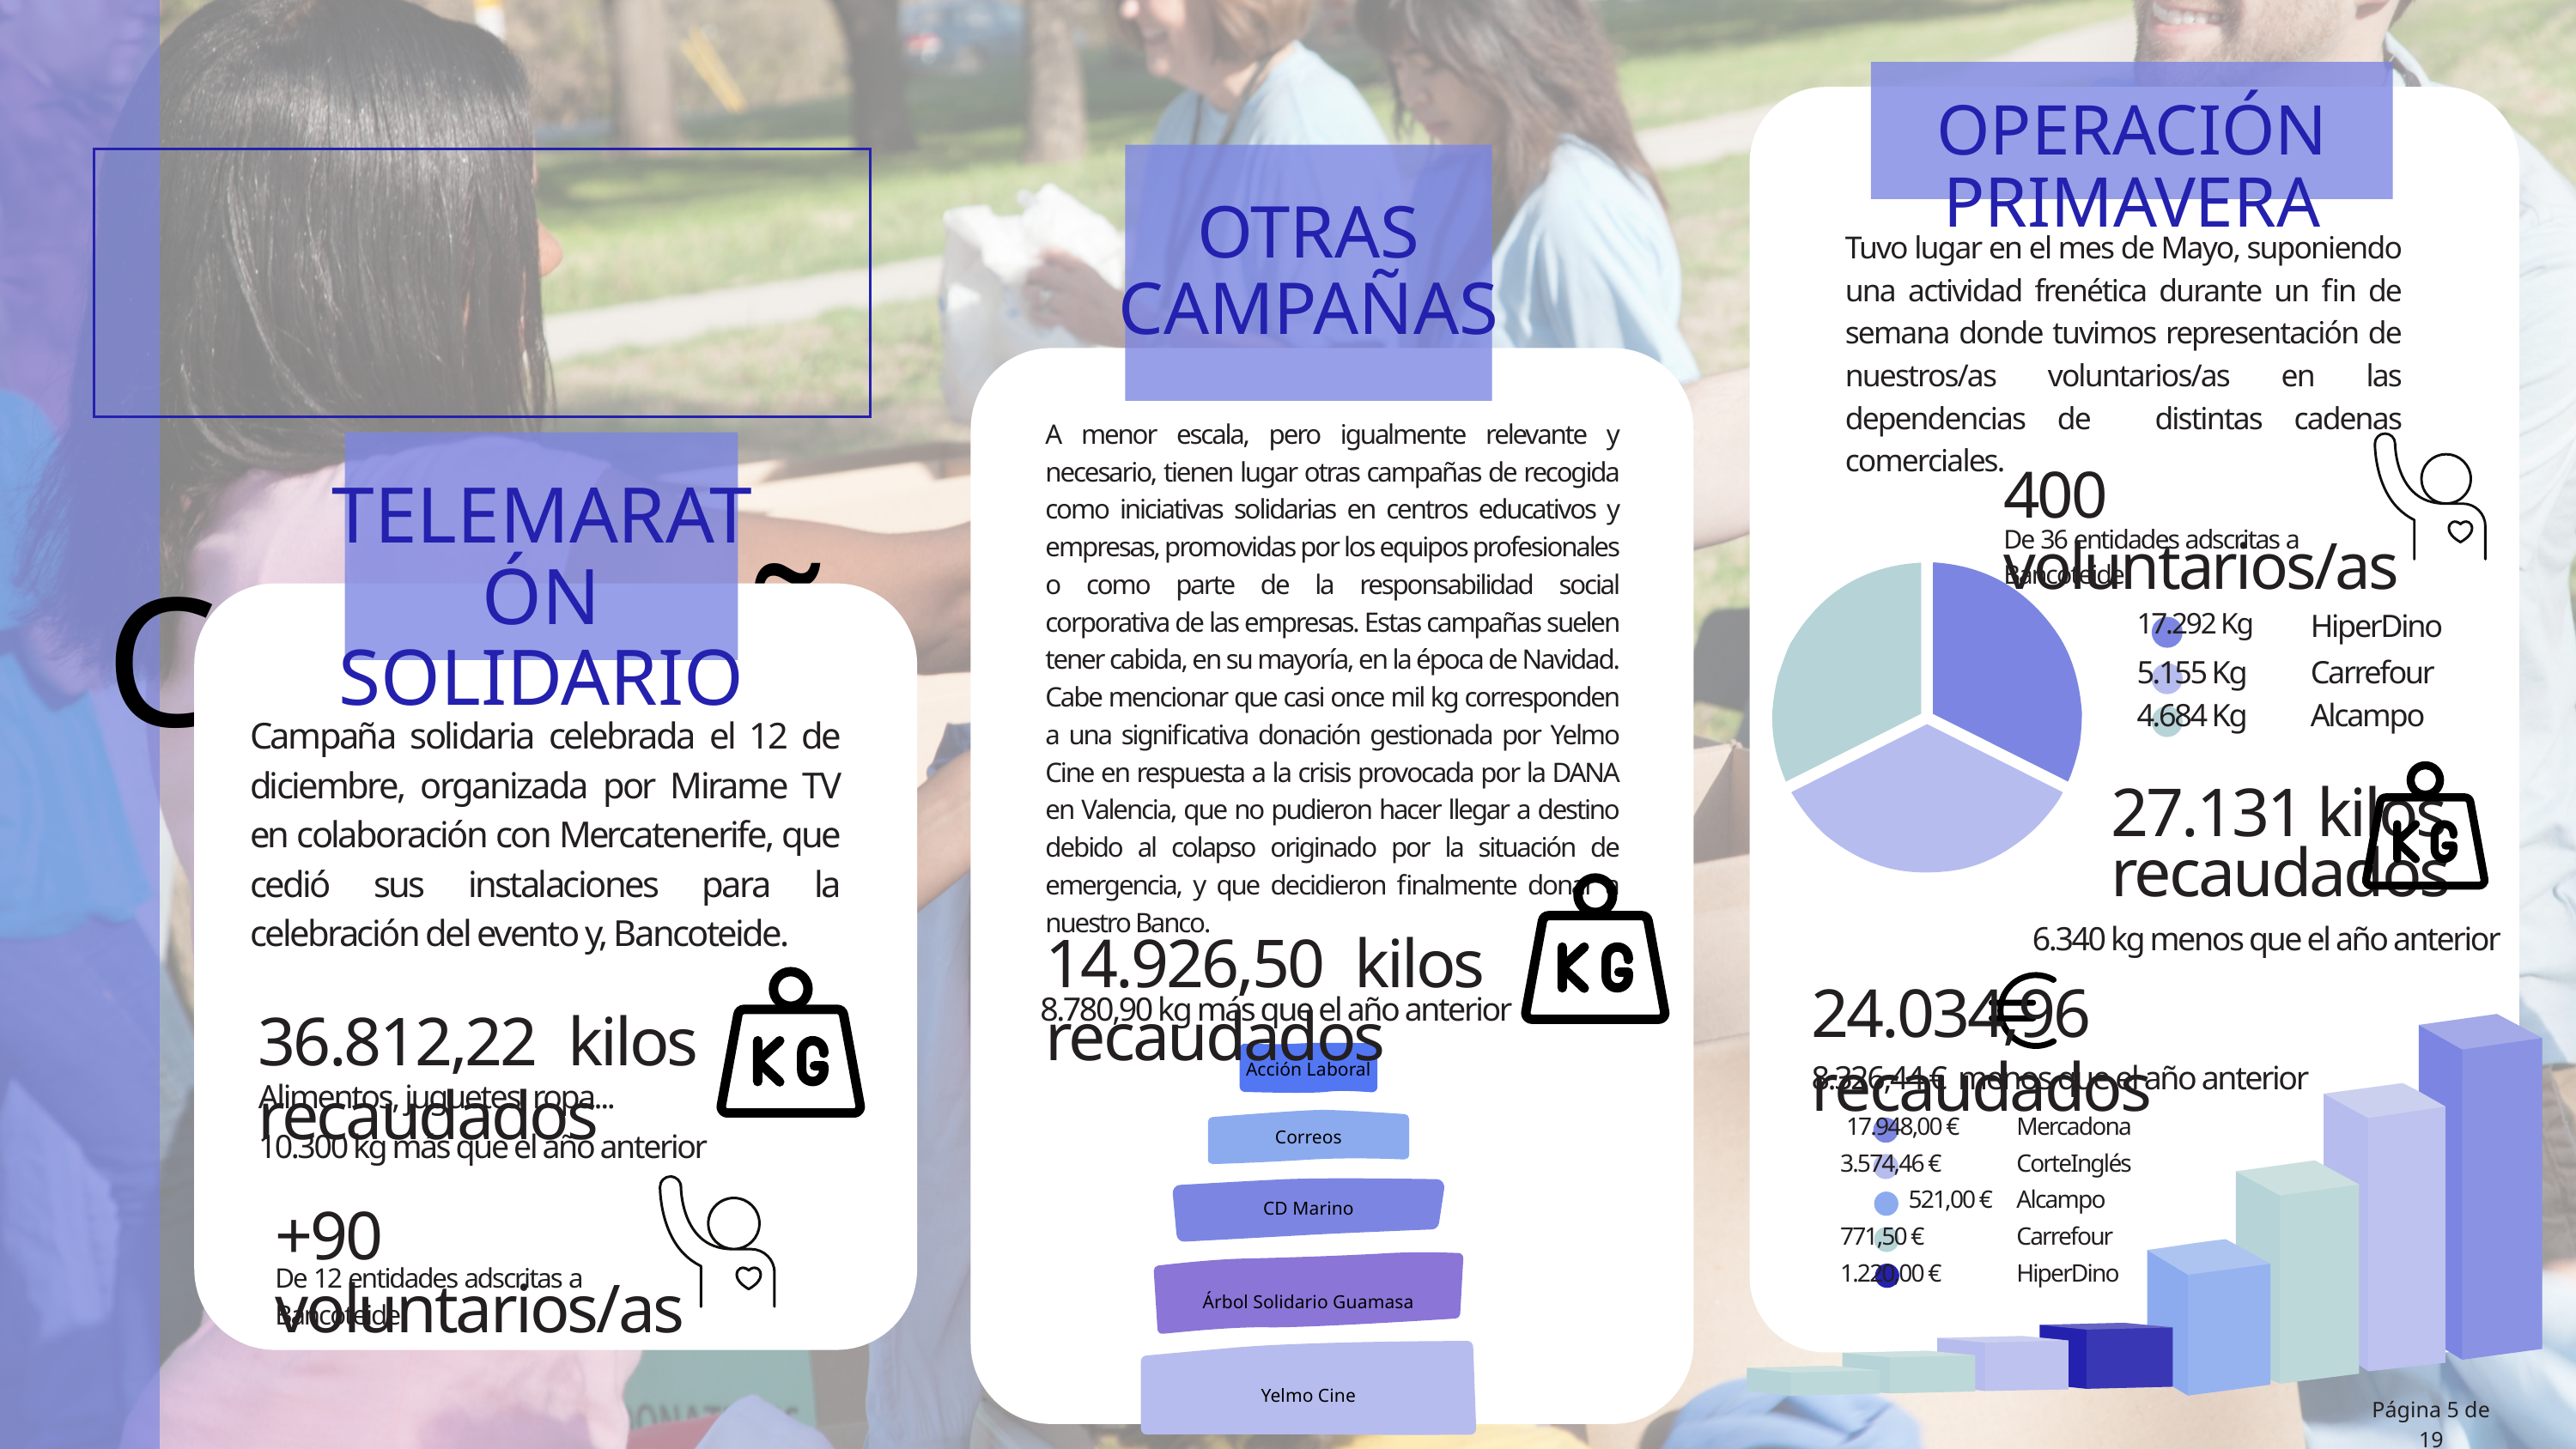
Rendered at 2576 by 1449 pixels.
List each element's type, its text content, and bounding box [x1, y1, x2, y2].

text_box +90 voluntarios/as [275, 1199, 718, 1276]
text_box 14.926,50 kilos recaudados [1045, 927, 1531, 983]
text_box Carrefour [2310, 672, 2576, 699]
text_box Alcampo [2016, 1199, 2111, 1218]
text_box 4.684 Kg [2136, 715, 2297, 742]
text_box [2393, 669, 2402, 672]
text_box 17.292 Kg [2136, 622, 2297, 650]
text_box Yelmo Cine [1218, 1379, 1400, 1404]
text_box 3.574,46 € [1840, 1162, 2012, 1181]
text_box 36.812,22 kilos recaudados [258, 1005, 701, 1070]
text_box HiperDino [2016, 1272, 2132, 1291]
text_box De 36 entidades adscritas a Bancoteide [2003, 518, 2373, 552]
text_box Mercadona [2016, 1126, 2188, 1145]
text_box Alimentos, juguetes, ropa... [258, 1070, 791, 1115]
text_box 521,00 € [1908, 1199, 2012, 1218]
text_box 8.326,44 € menos que el año anterior [1811, 1052, 2370, 1096]
text_box [0, 0, 2576, 1449]
text_box 1.220,00 € [1840, 1272, 2012, 1291]
text_box TELEMARATÓN SOLIDARIO [326, 476, 756, 642]
text_box 8.780,90 kg más que el año anterior [1040, 983, 1573, 1028]
text_box 771,50 € [1840, 1236, 2012, 1255]
text_box Campaña solidaria celebrada el 12 de diciembre, organizada por Mirame TV en colaboración con Mercatenerife, que cedió sus instalaciones para la celebración del evento y, Bancoteide. [250, 706, 842, 949]
text_box 5.155 Kg [2136, 672, 2297, 699]
text_box OTRAS CAMPAÑAS [1079, 197, 1538, 354]
text_box [2411, 712, 2420, 715]
text_box 24.034,96 recaudados [1811, 977, 2299, 1052]
text_box Carrefour [2016, 1236, 2121, 1255]
text_box Tuvo lugar en el mes de Mayo, suponiendo una actividad frenética durante un fin de semana donde tuvimos representación de nuestros/as voluntarios/as en las dependencias de distintas cadenas comerciales. [1844, 222, 2419, 430]
text_box HiperDino [2310, 626, 2471, 652]
text_box [2317, 707, 2323, 715]
text_box 6.340 kg menos que el año anterior [2032, 912, 2565, 957]
text_box OPERACIÓN PRIMAVERA [1759, 95, 2505, 174]
text_box Página 5 de 19 [2360, 1391, 2502, 1422]
text_box CD Marino [1261, 1193, 1357, 1218]
text_box Correos [1270, 1122, 1347, 1147]
text_box CAMPAÑAS [94, 627, 194, 896]
text_box A menor escala, pero igualmente relevante y necesario, tienen lugar otras campañas de recogida como iniciativas solidarias en centros educativos y empresas, promovidas por los equipos profesionales o como parte de la responsabilidad social corporativa de las empresas. Estas campañas suelen tener cabida, en su mayoría, en la época de Navidad. Cabe mencionar que casi once mil kg corresponden a una significativa donación gestionada por Yelmo Cine en respuesta a la crisis provocada por la DANA en Valencia, que no pudieron hacer llegar a destino debido al colapso originado por la situación de emergencia, y que decidieron finalmente donar a nuestro Banco. [1045, 411, 1619, 902]
text_box 27.131 kilos recaudados [2111, 788, 2576, 916]
text_box Alcampo [2310, 715, 2576, 742]
text_box De 12 entidades adscritas a Bancoteide [275, 1256, 694, 1292]
text_box 400 voluntarios/as [2003, 459, 2373, 518]
text_box 17.948,00 € [1845, 1126, 2012, 1145]
text_box CorteInglés [2016, 1162, 2148, 1181]
text_box 10.300 kg más que el año anterior [258, 1119, 791, 1165]
text_box Árbol Solidario Guamasa [1166, 1286, 1451, 1311]
text_box Acción Laboral [1232, 1054, 1385, 1079]
